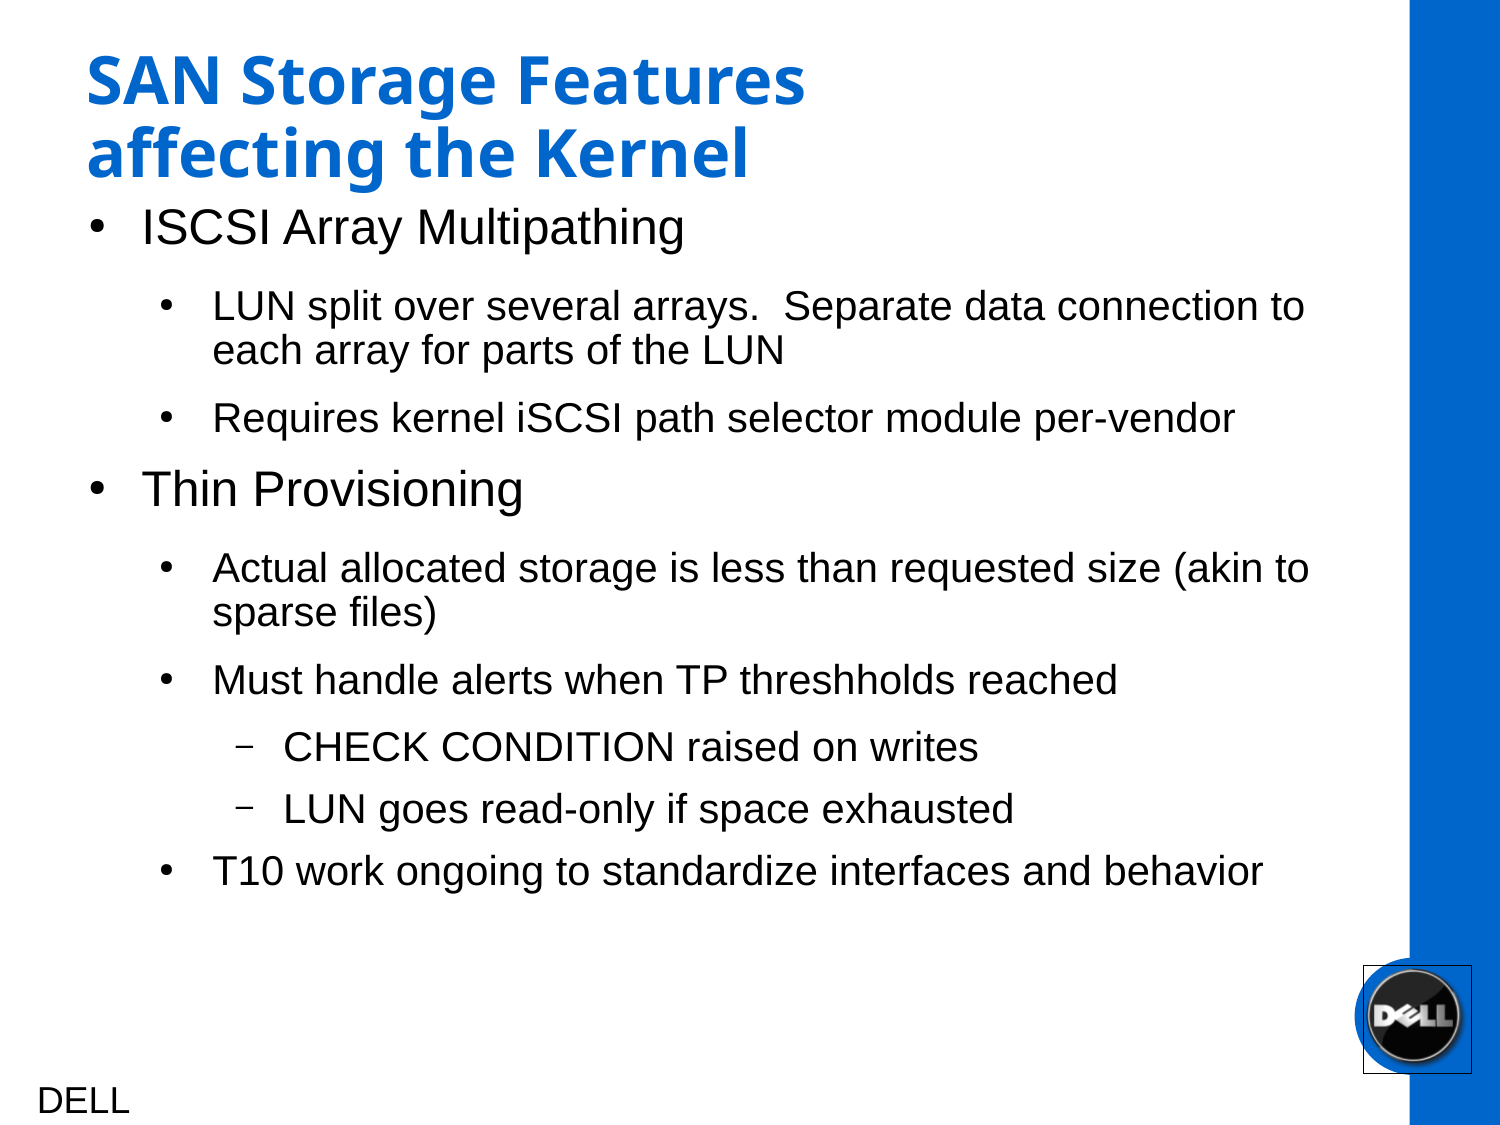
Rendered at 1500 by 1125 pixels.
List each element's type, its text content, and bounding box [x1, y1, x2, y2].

picture [1364, 966, 1471, 1073]
title SAN Storage Features affecting the Kernel [71, 19, 1352, 220]
list ISCSI Array Multipathing LUN split over several arrays. Separate data connection to each array for parts of the LUN Requires kernel iSCSI path selector module per-vendor Thin Provisioning Actual allocated storage is less than requested size (akin to sparse files) Must handle alerts when TP threshholds reached CHECK CONDITION raised on writes LUN goes read-only if space exhausted T10 work ongoing to standardize interfaces and behavior [70, 202, 1351, 1051]
